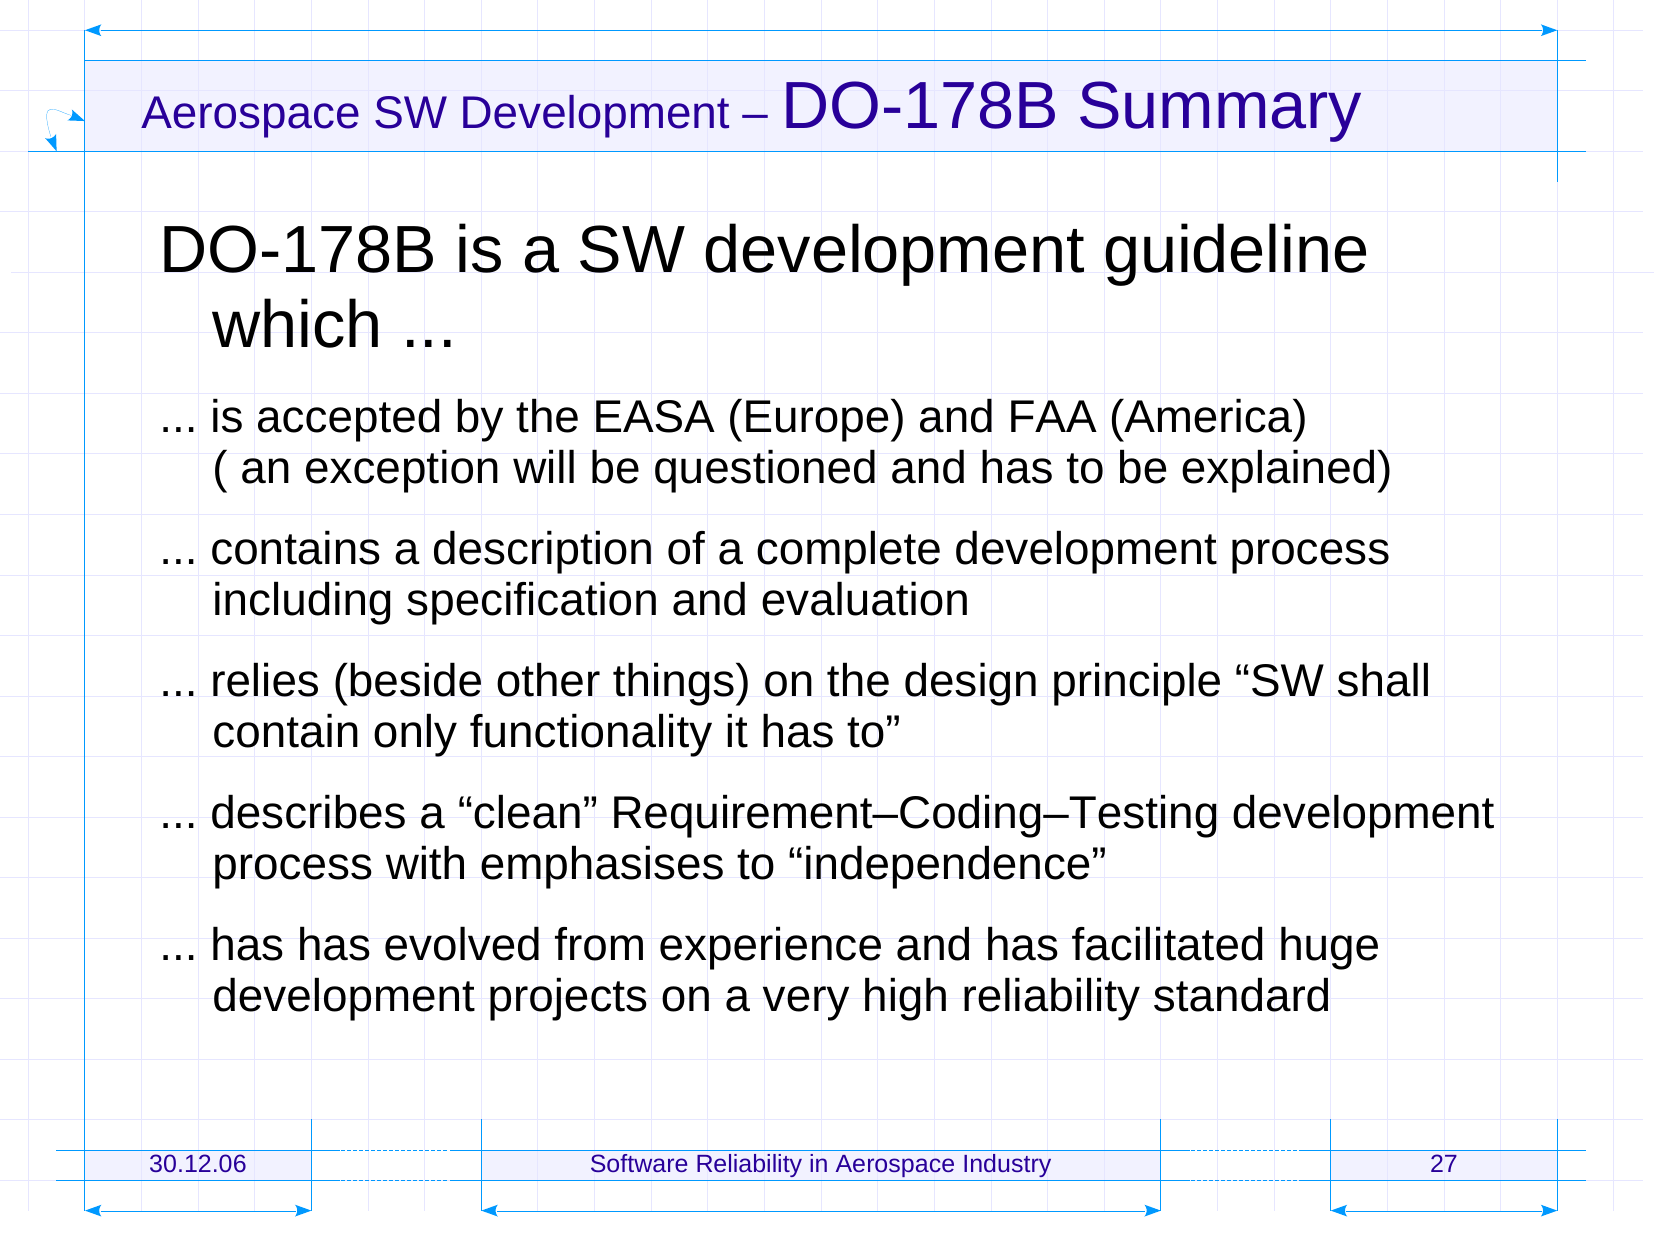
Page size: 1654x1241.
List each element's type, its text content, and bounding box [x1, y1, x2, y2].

list DO-178B is a SW development guideline which ... ... is accepted by the EASA (Europe) and FAA (America) ( an exception will be questioned and has to be explained) ... contains a description of a complete development process including specification and evaluation ... relies (beside other things) on the design principle “SW shall contain only functionality it has to” ... describes a “clean” Requirement–Coding–Testing development process with emphasises to “independence” ... has has evolved from experience and has facilitated huge development projects on a very high reliability standard [141, 211, 1558, 1106]
title Aerospace SW Development – DO-178B Summary [141, 67, 1558, 144]
